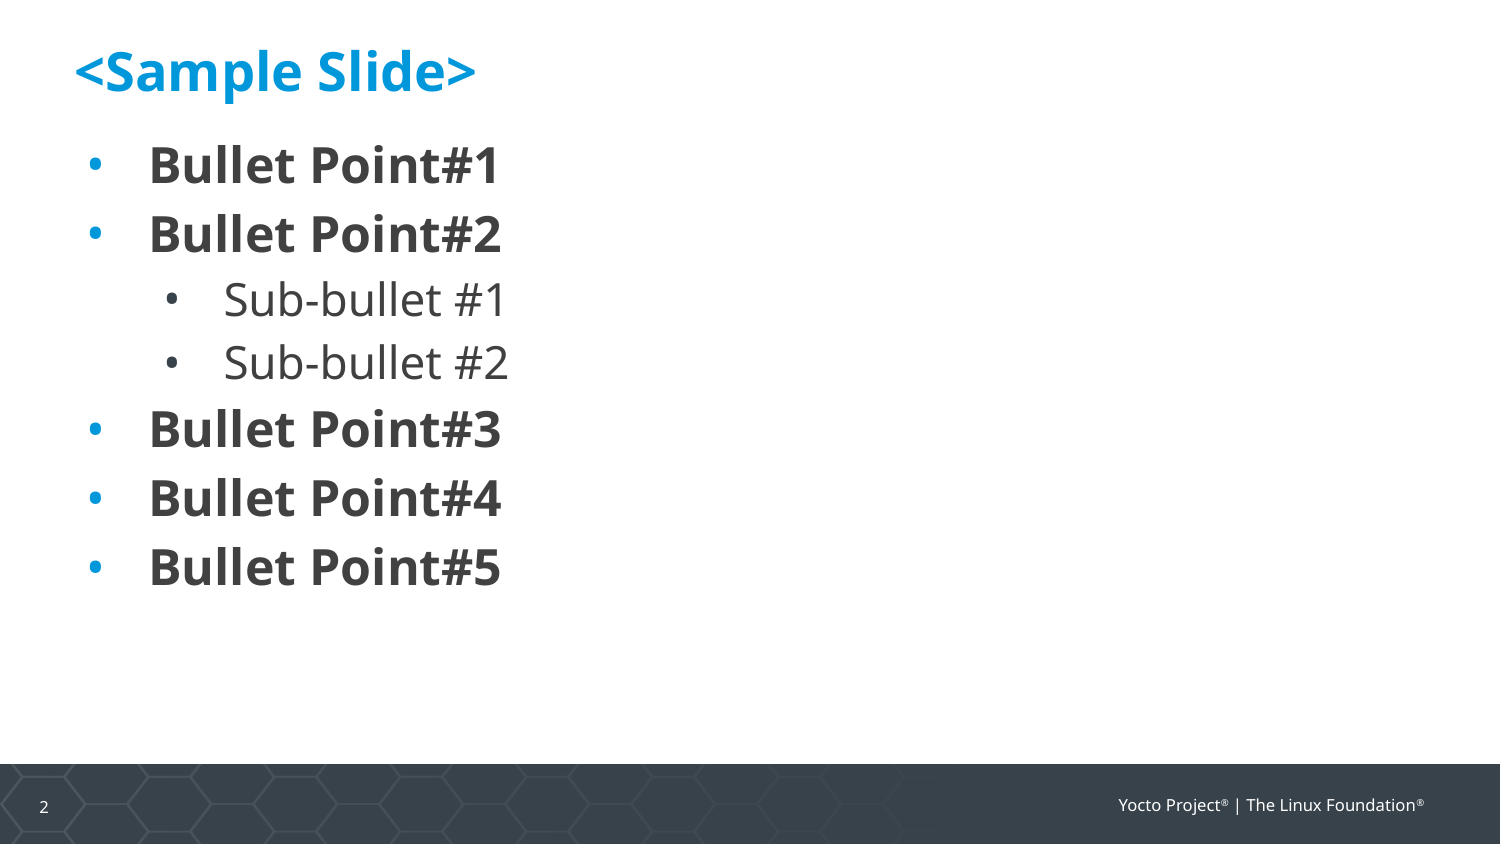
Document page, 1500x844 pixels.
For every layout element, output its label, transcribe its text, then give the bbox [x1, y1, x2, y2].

list Bullet Point#1 Bullet Point#2 Sub-bullet #1 Sub-bullet #2 Bullet Point#3 Bullet Point#4 Bullet Point#5 [73, 124, 1425, 728]
title <Sample Slide> [74, 37, 1425, 114]
picture [0, 0, 1500, 844]
